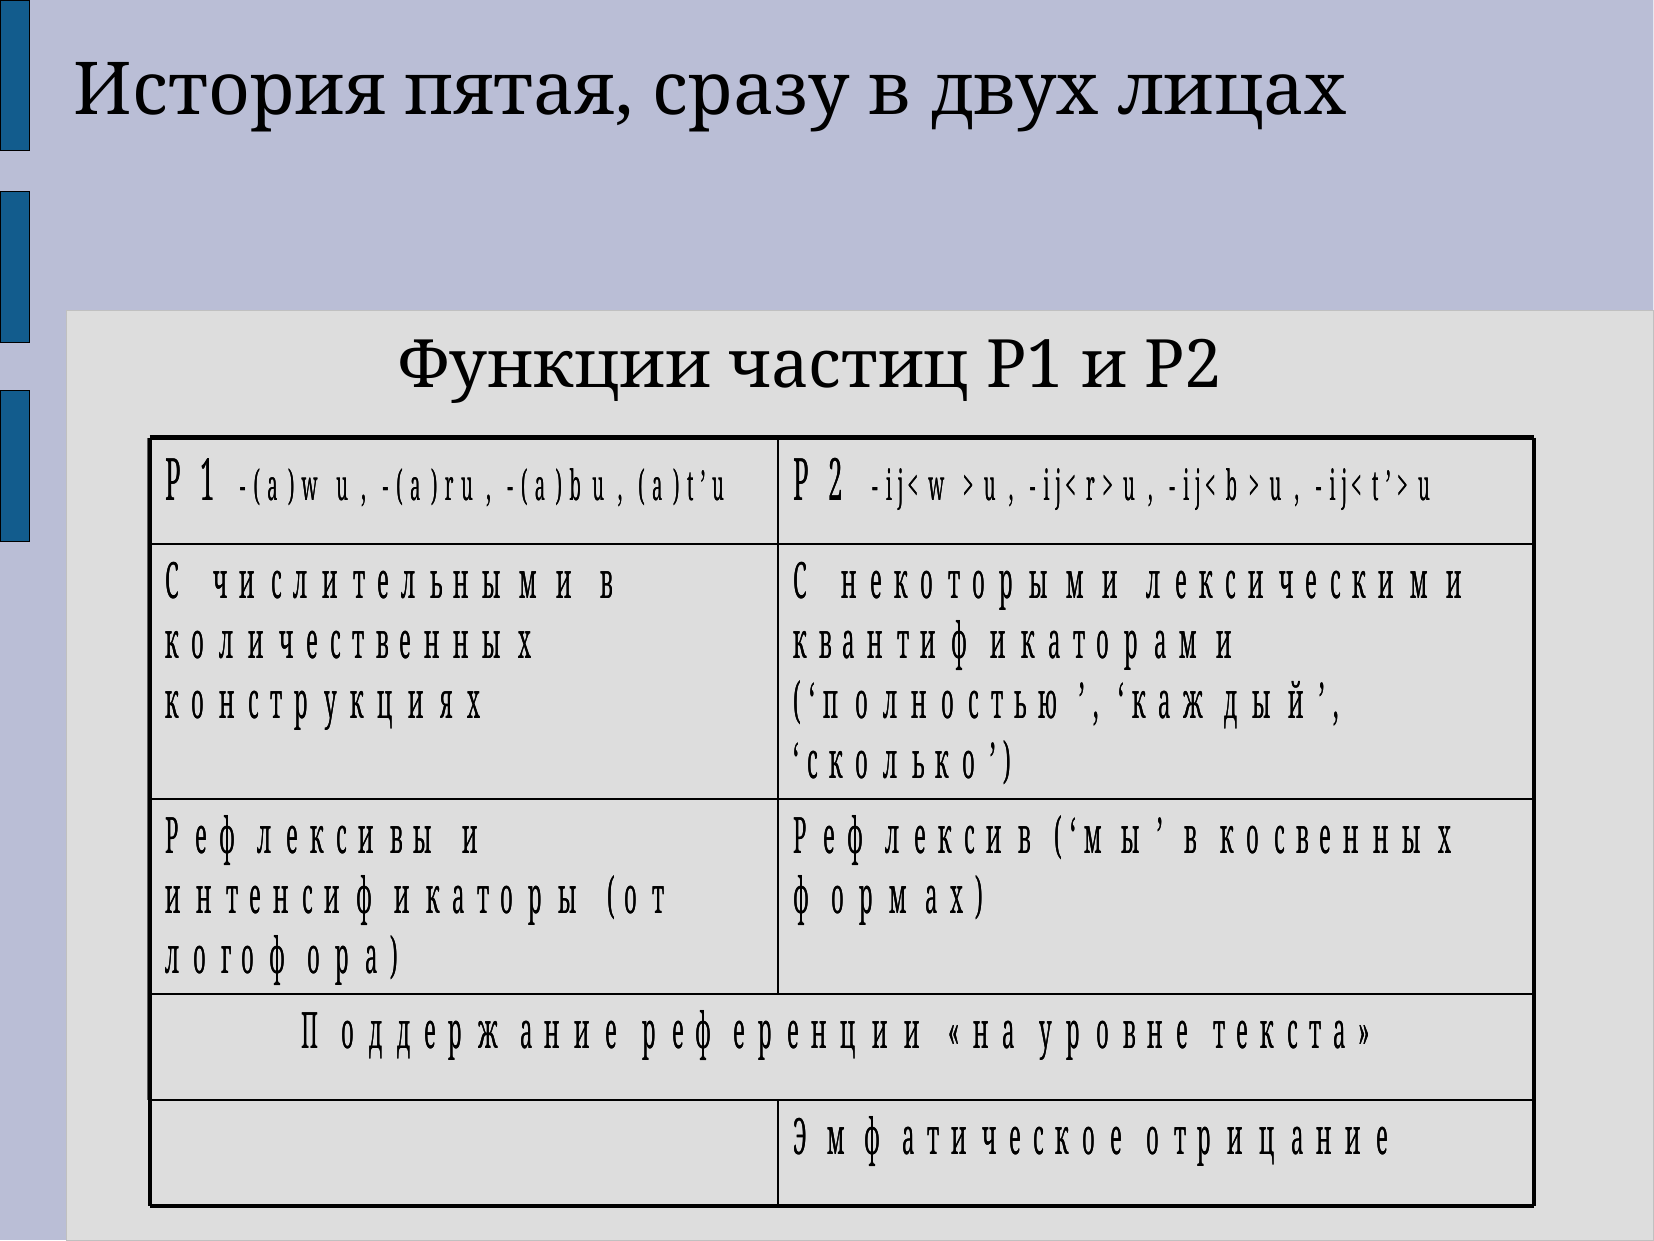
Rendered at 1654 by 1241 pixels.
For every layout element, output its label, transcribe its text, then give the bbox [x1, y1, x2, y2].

text_box Функции частиц P1 и P2 [383, 308, 1359, 414]
picture [147, 435, 1539, 1211]
text_box История пятая, сразу в двух лицах [58, 29, 1654, 143]
